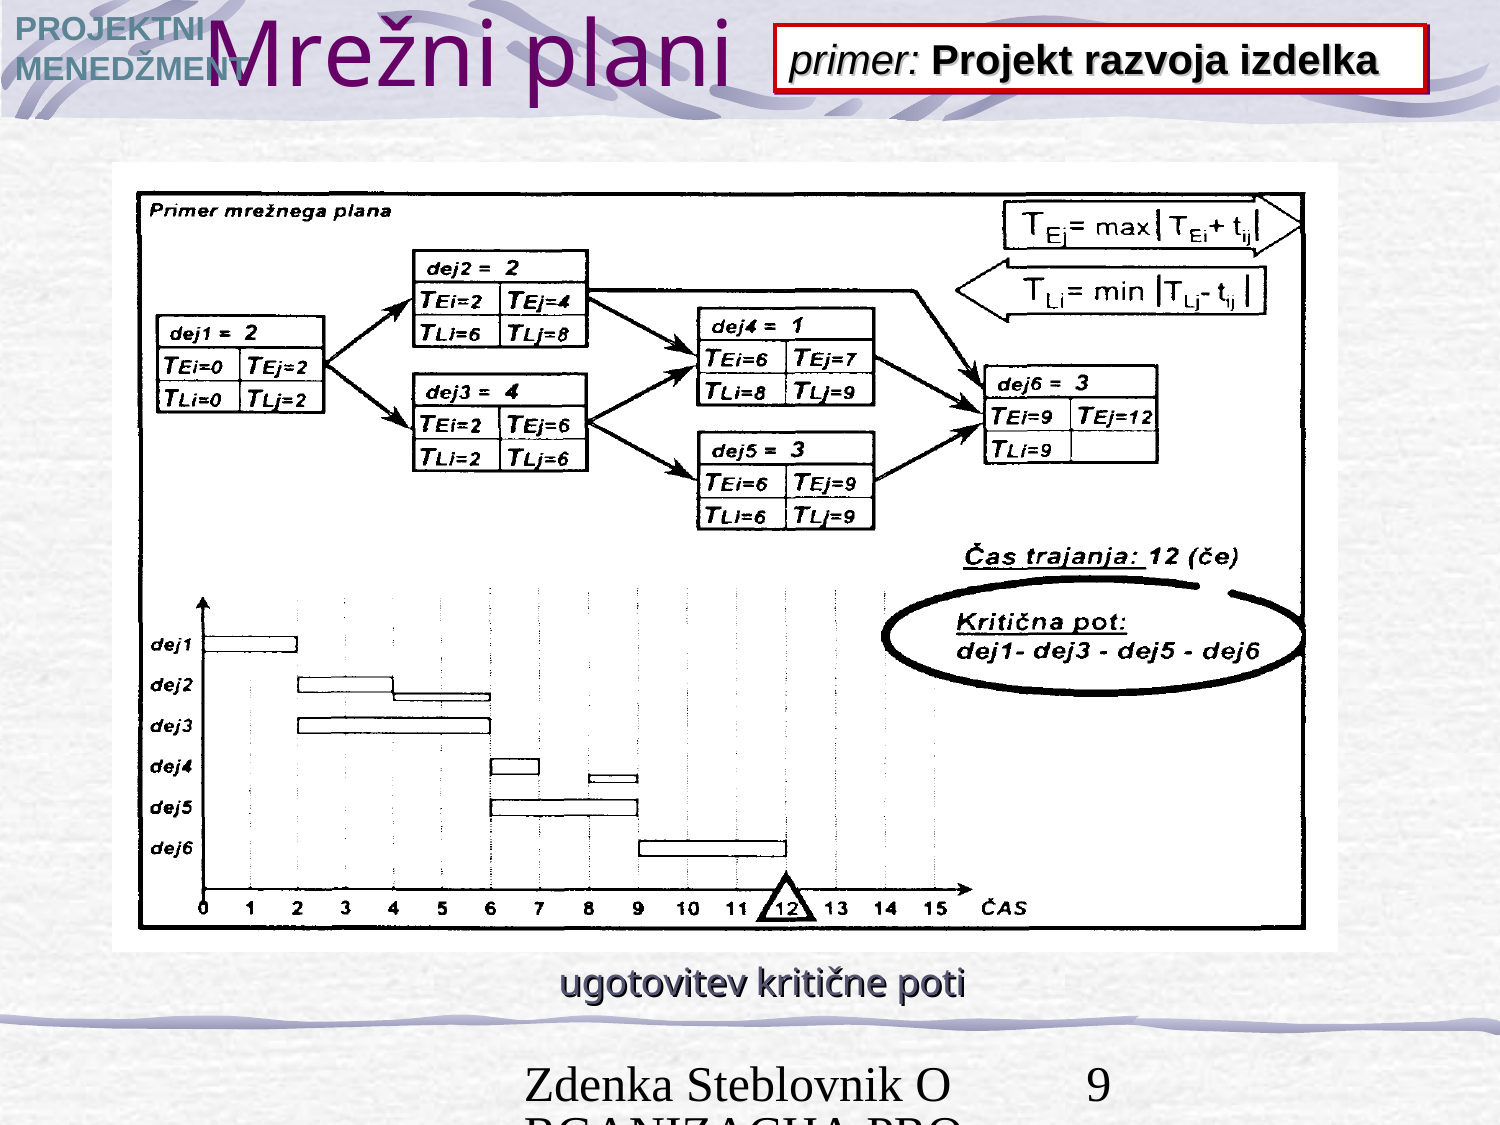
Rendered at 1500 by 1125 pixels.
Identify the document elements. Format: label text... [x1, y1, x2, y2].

picture [533, 1120, 545, 1125]
title Mrežni plani [0, 0, 751, 113]
picture [903, 1120, 915, 1125]
picture [757, 1120, 776, 1125]
picture [565, 1120, 585, 1125]
picture [0, 113, 1500, 1023]
picture [687, 1120, 702, 1125]
text_box primer: Projekt razvoja izdelka [774, 24, 1426, 91]
text_box ugotovitev kritične poti [543, 952, 981, 1011]
picture [936, 1120, 954, 1125]
picture [876, 1120, 886, 1125]
picture [0, 1023, 1500, 1125]
text_box PROJEKTNI MENEDŽMENT [0, 0, 275, 100]
